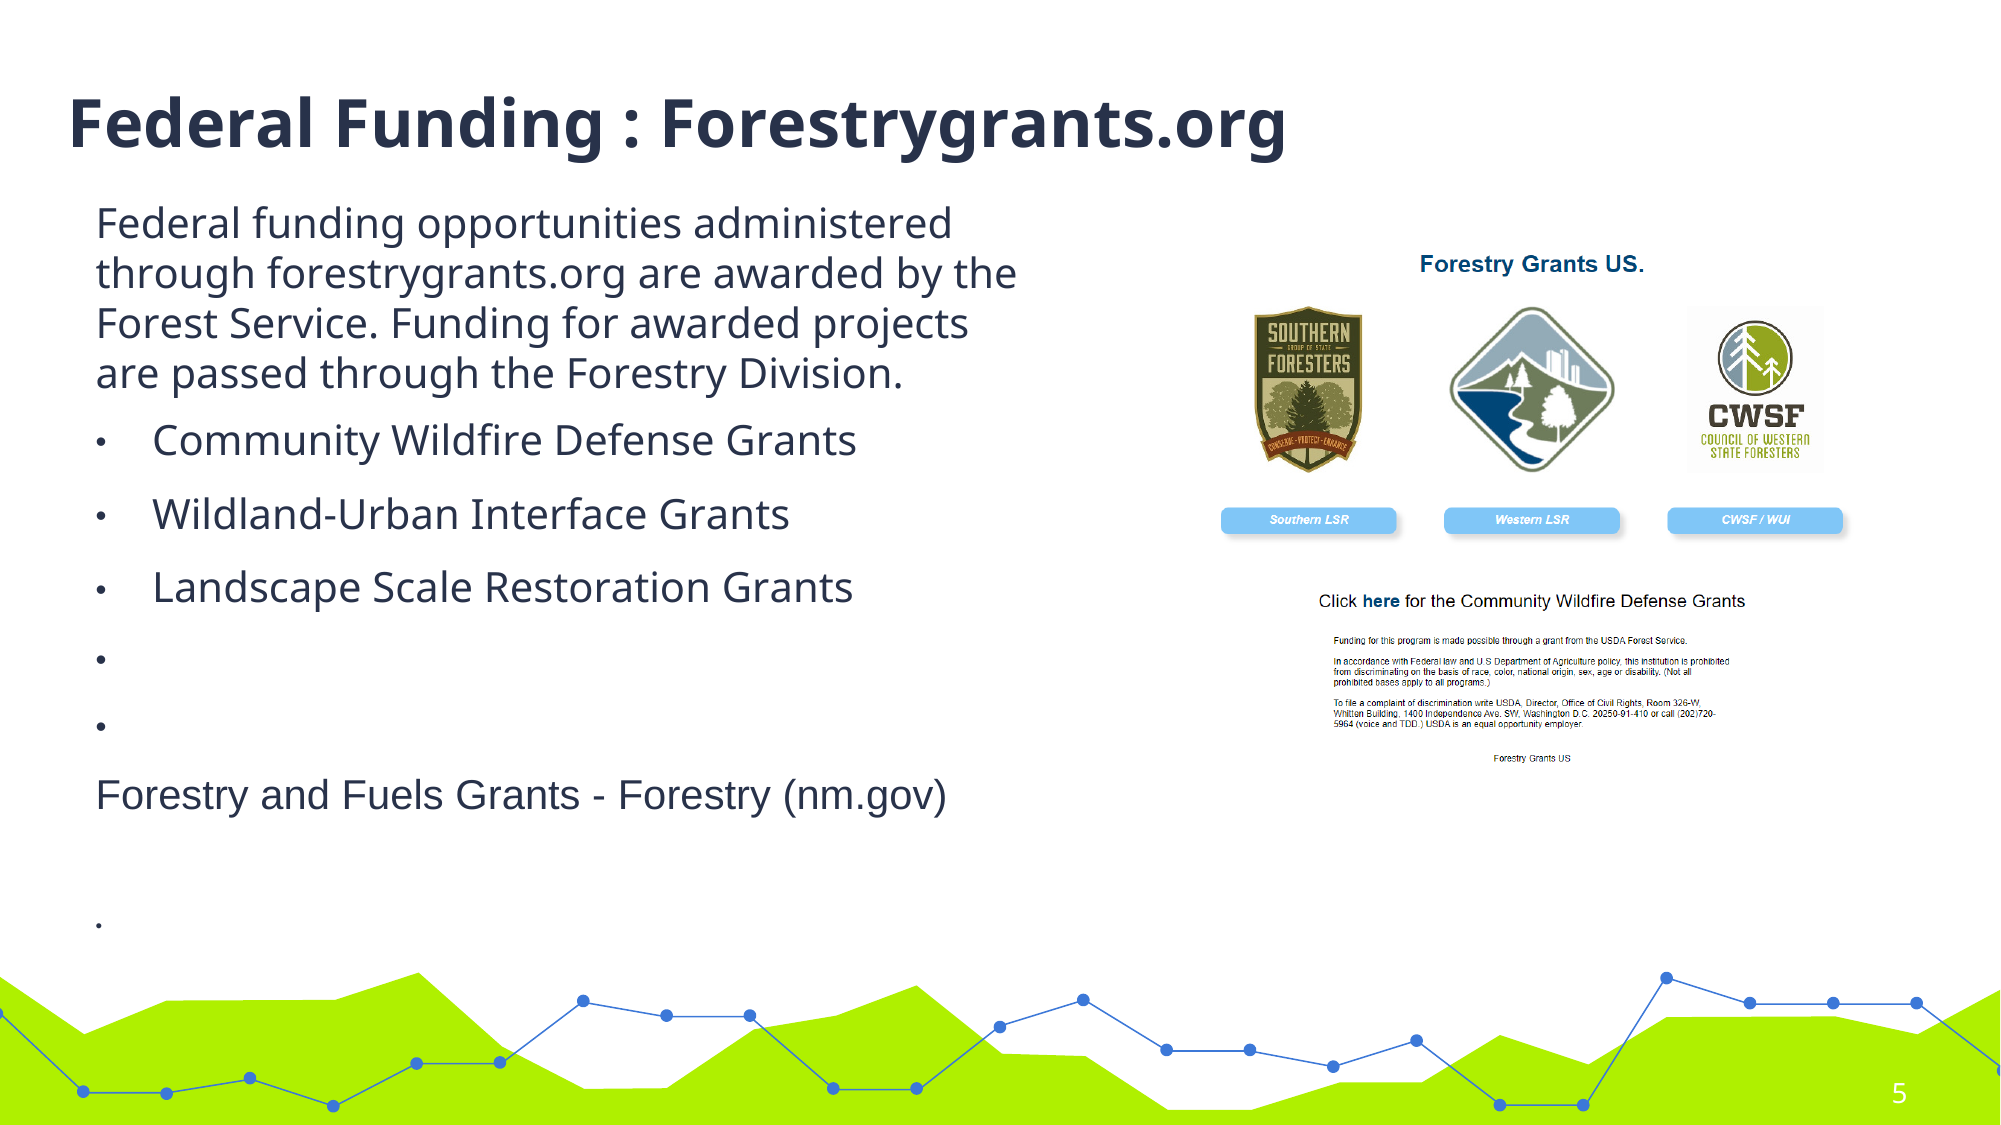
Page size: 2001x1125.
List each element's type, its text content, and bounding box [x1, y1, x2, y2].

text_box Federal funding opportunities administered through forestrygrants.org are awarded by the Forest Service. Funding for awarded projects are passed through the Forestry Division. Community Wildfire Defense Grants Wildland-Urban Interface Grants Landscape Scale Restoration Grants Forestry and Fuels Grants - Forestry (nm.gov) [75, 177, 1062, 888]
picture [1178, 204, 1906, 831]
title Federal Funding : Forestrygrants.org [47, 60, 1808, 157]
slide_number 5 [1871, 1055, 1992, 1125]
